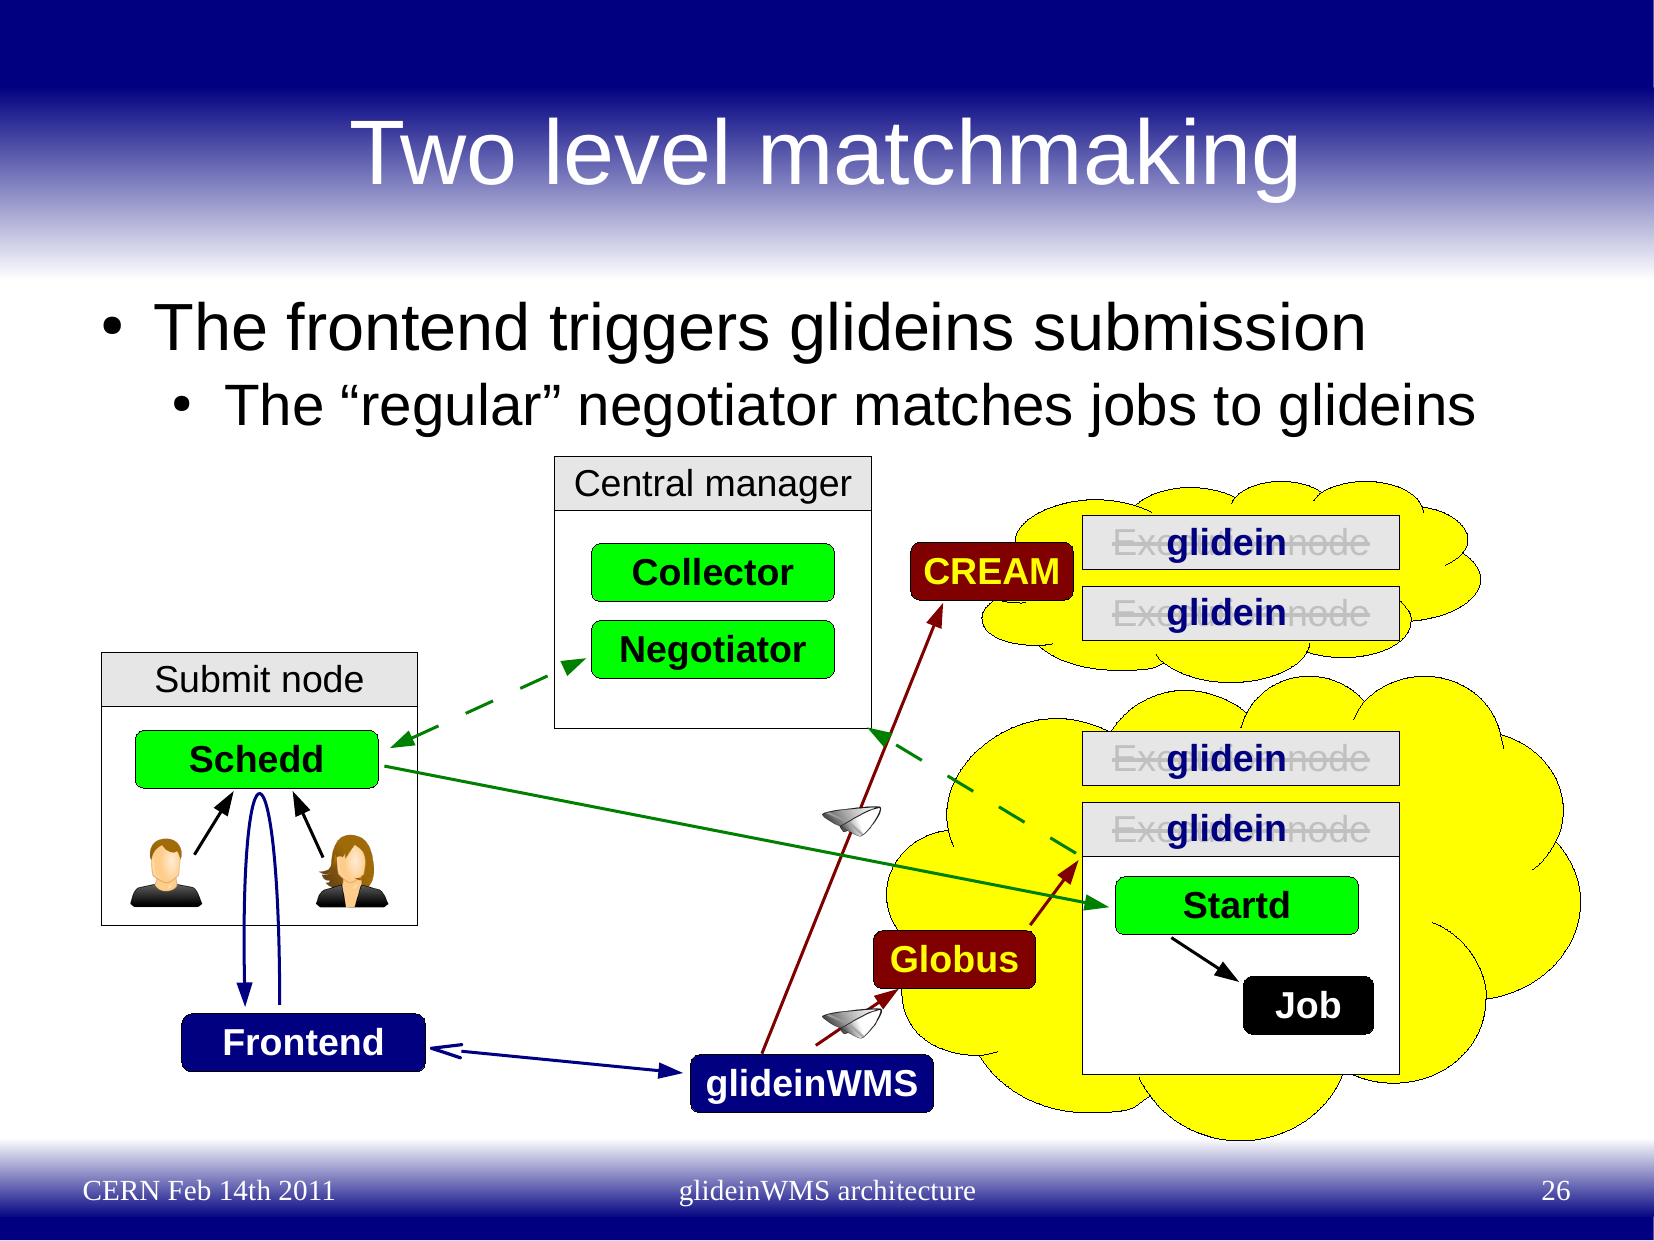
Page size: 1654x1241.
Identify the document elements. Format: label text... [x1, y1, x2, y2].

text_box [1571, 862, 1581, 942]
text_box glideinWMS [692, 1109, 932, 1113]
title Two level matchmaking [82, 56, 1571, 250]
text_box [1055, 1109, 1130, 1113]
text_box [1161, 1109, 1320, 1141]
list The frontend triggers glideins submission The “regular” negotiator matches jobs to glideins [82, 290, 1571, 1109]
